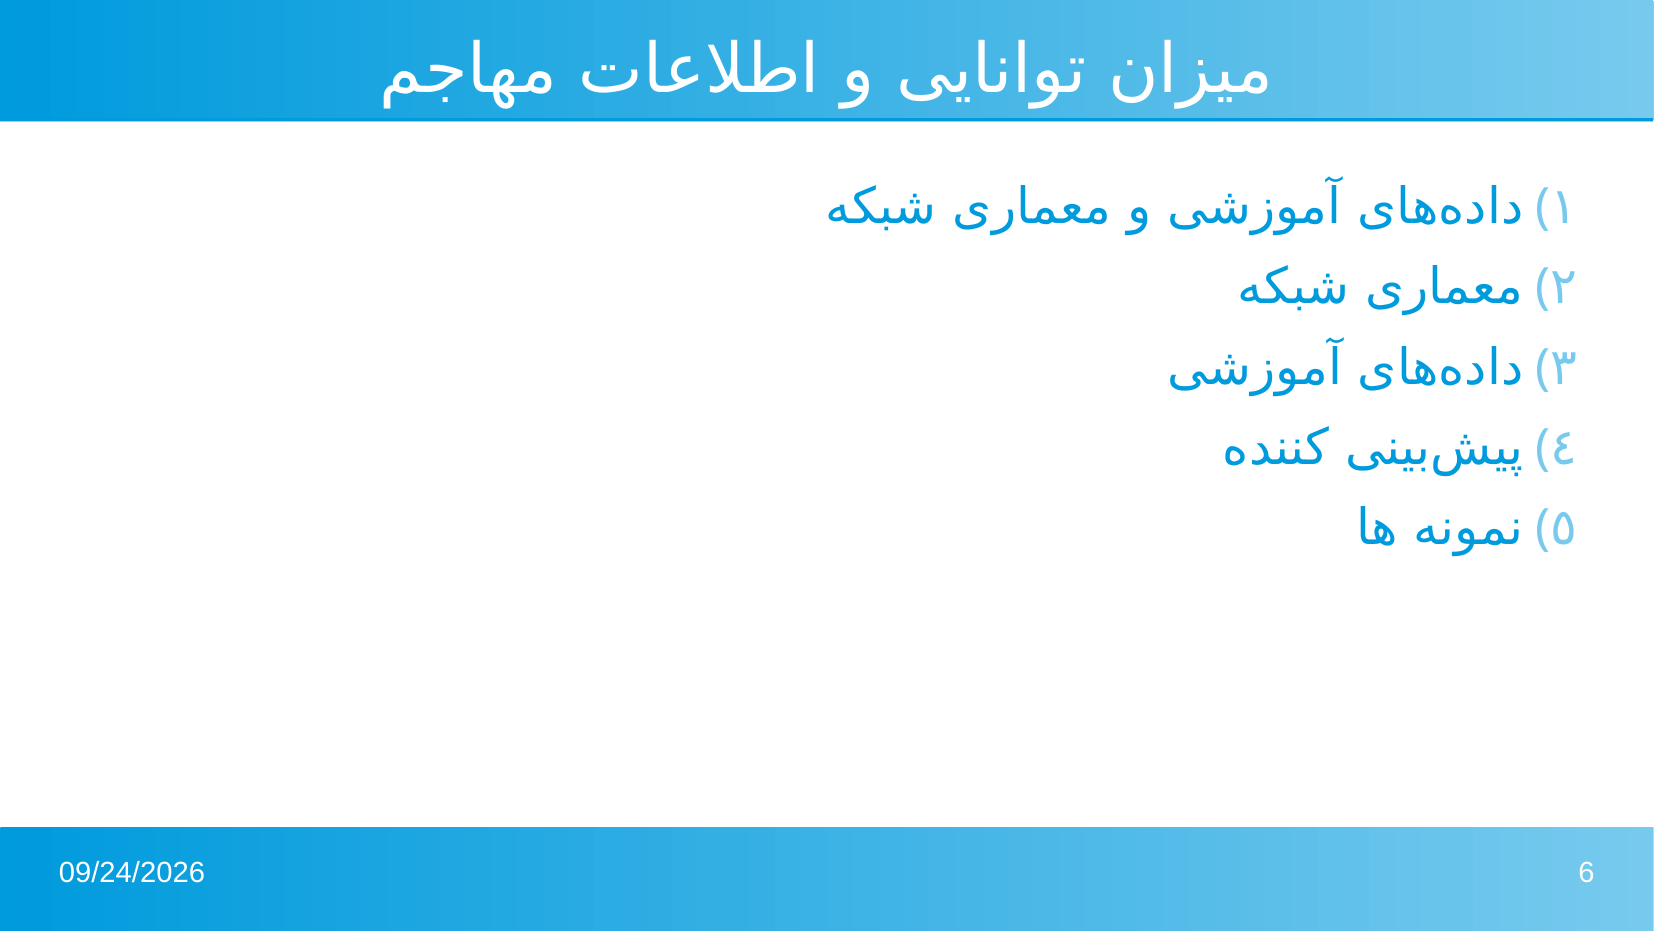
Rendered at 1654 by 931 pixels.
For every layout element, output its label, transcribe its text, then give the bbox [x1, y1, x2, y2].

list داده‌های آموزشی و معماری شبکه معماری شبکه داده‌های آموزشی پیش‌بینی کننده نمونه ها [59, 177, 1595, 768]
title میزان توانایی و اطلاعات مهاجم [59, 28, 1595, 109]
